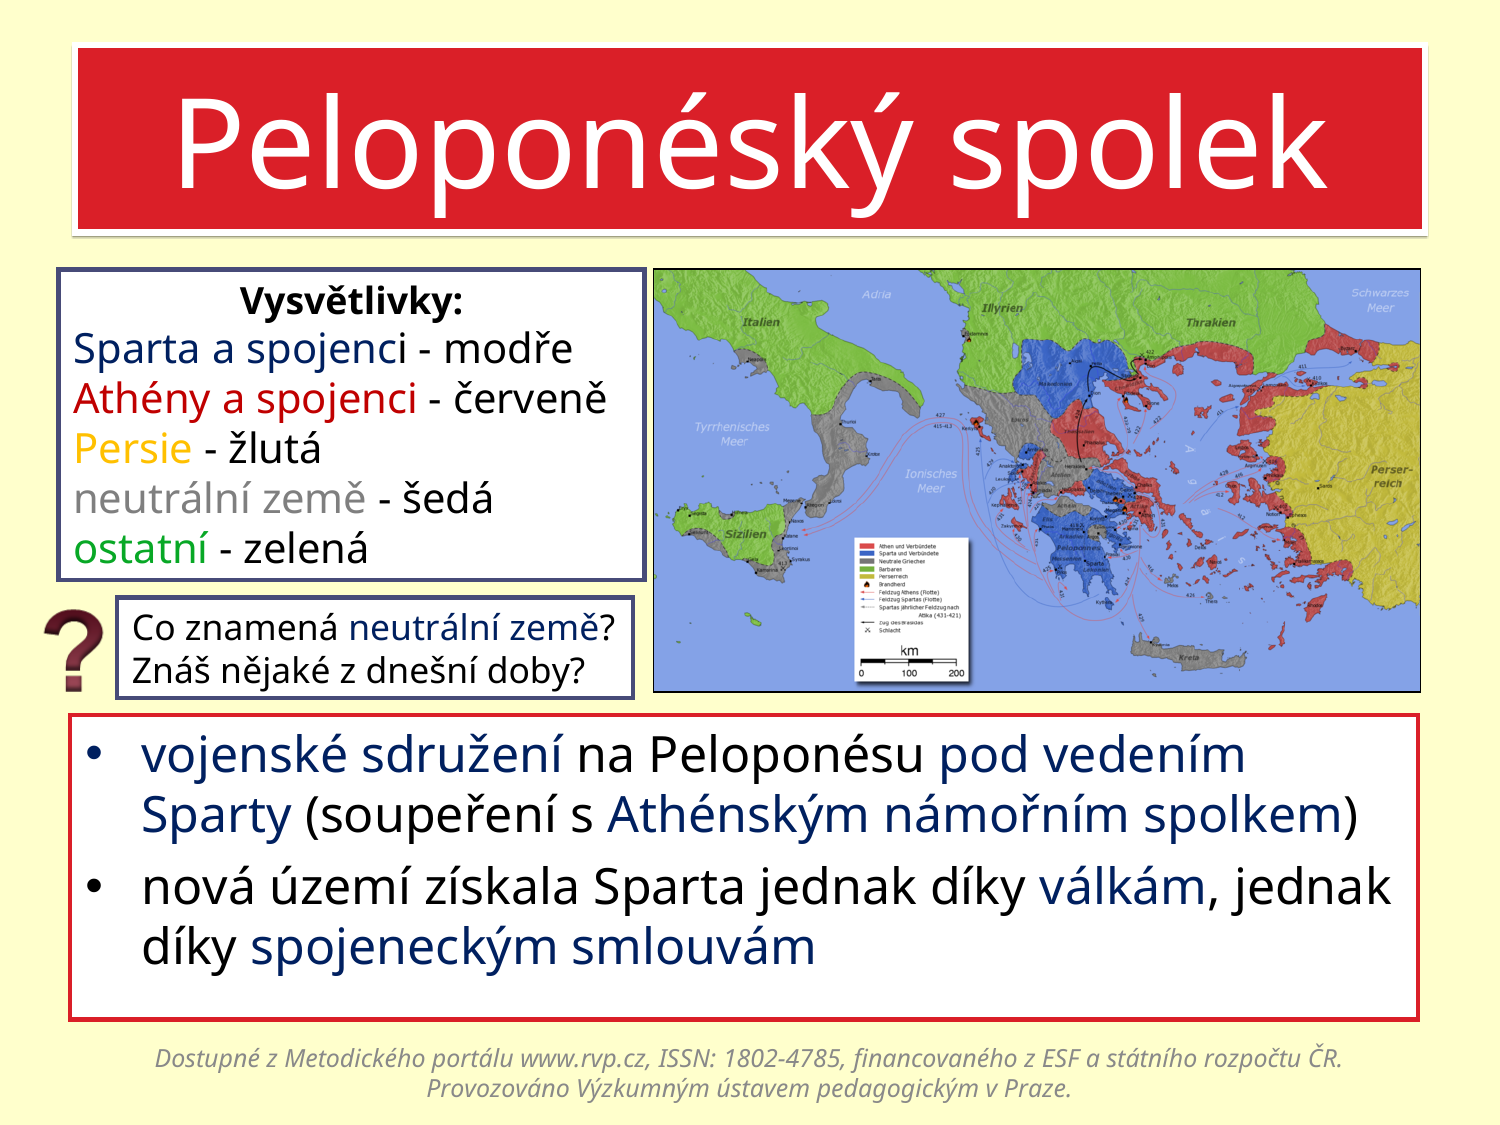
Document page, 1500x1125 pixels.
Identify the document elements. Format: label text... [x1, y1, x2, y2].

list vojenské sdružení na Peloponésu pod vedením Sparty (soupeření s Athénským námořním spolkem) nová území získala Sparta jednak díky válkám, jednak díky spojeneckým smlouvám [70, 714, 1418, 1020]
text_box Vysvětlivky: Sparta a spojenci - modře Athény a spojenci - červeně Persie - žlutá neutrální země - šedá ostatní - zelená [58, 269, 645, 581]
title Peloponéský spolek [75, 45, 1426, 233]
text_box [654, 269, 1420, 692]
text_box Co znamená neutrální země? Znáš nějaké z dnešní doby? [117, 597, 633, 699]
text_box Dostupné z Metodického portálu www.rvp.cz, ISSN: 1802-4785, financovaného z ESF a státního rozpočtu ČR. Provozováno Výzkumným ústavem pedagogickým v Praze. [93, 1042, 1407, 1103]
picture [0, 546, 177, 728]
